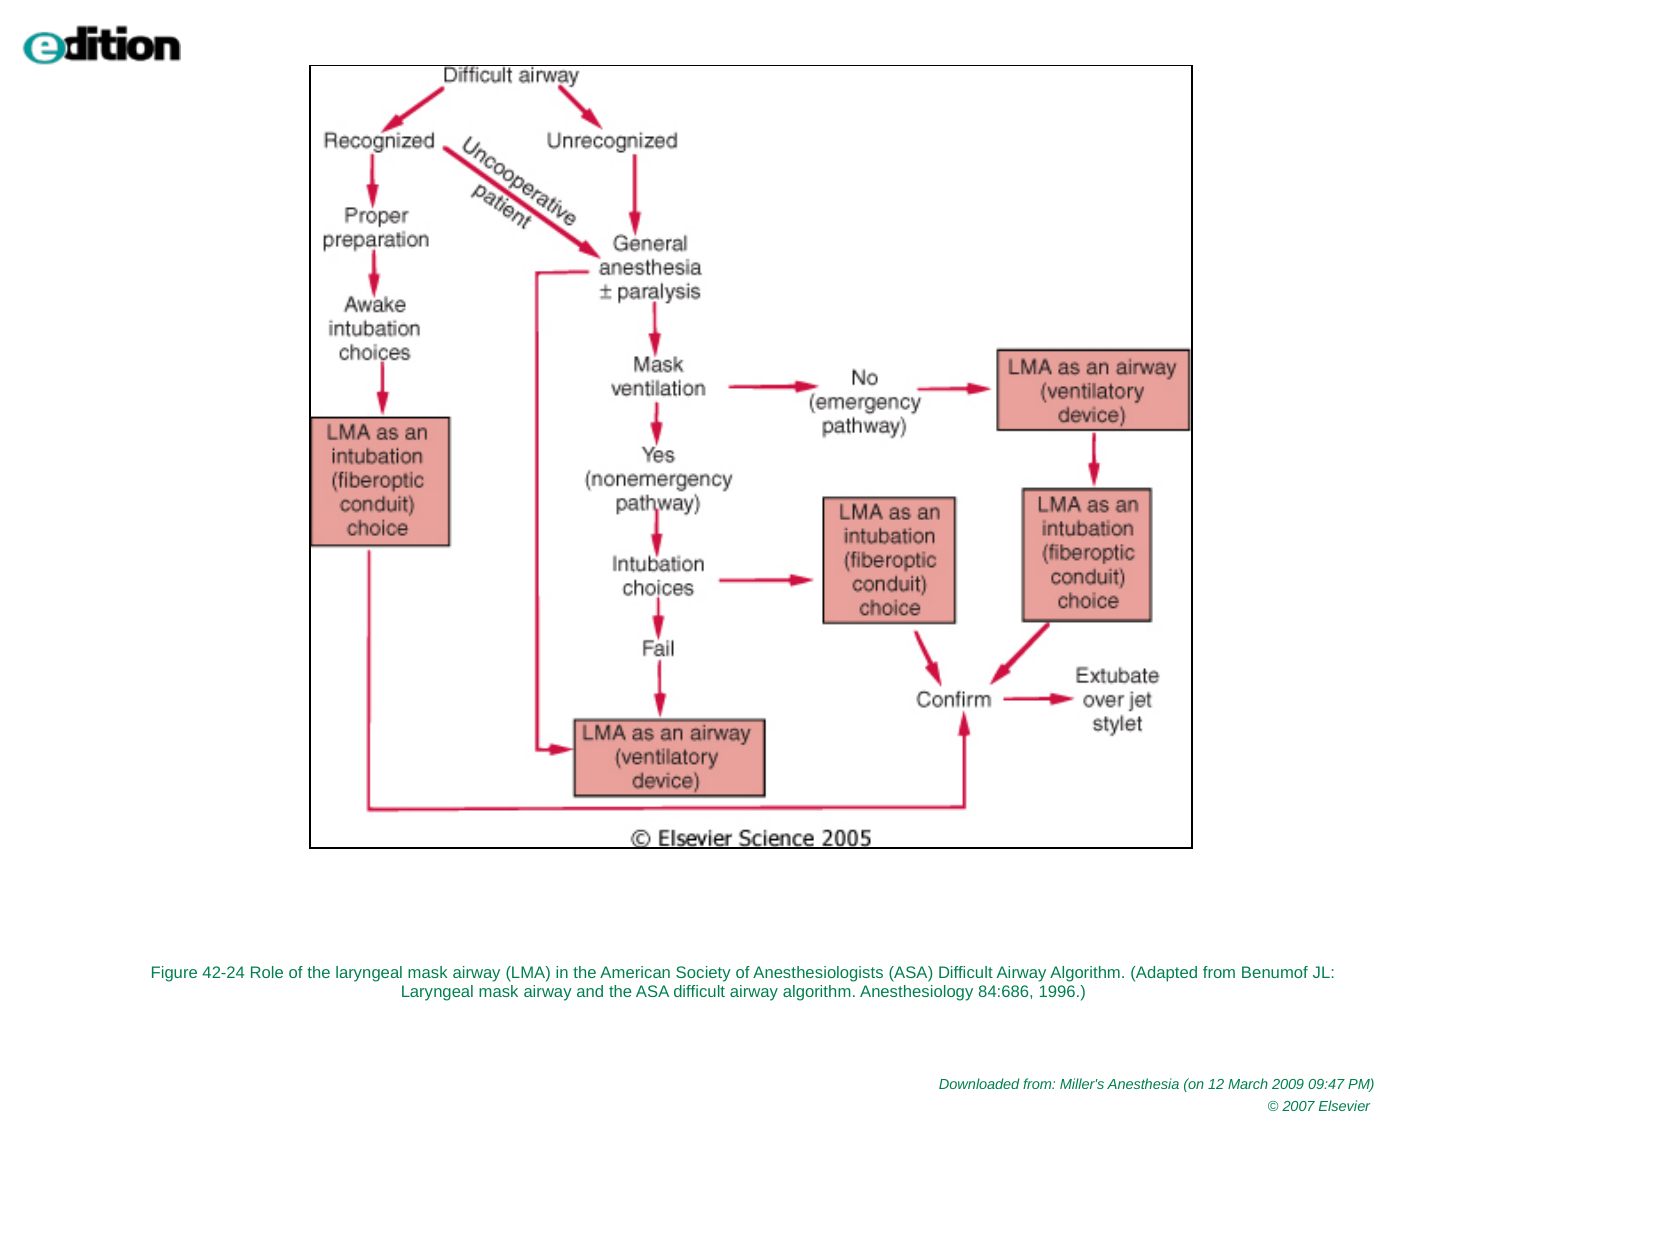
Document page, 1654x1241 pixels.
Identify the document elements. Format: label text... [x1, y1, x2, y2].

text_box Figure 42-24 Role of the laryngeal mask airway (LMA) in the American Society of Anesthesiologists (ASA) Difficult Airway Algorithm. (Adapted from Benumof JL: Laryngeal mask airway and the ASA difficult airway algorithm. Anesthesiology 84:686, 1996.) [100, 955, 1388, 1009]
picture [310, 66, 1192, 848]
text_box © 2007 Elsevier [656, 1090, 1389, 1122]
picture [17, 18, 181, 71]
text_box Downloaded from: Miller's Anesthesia (on 12 March 2009 09:47 PM) [657, 1069, 1390, 1101]
